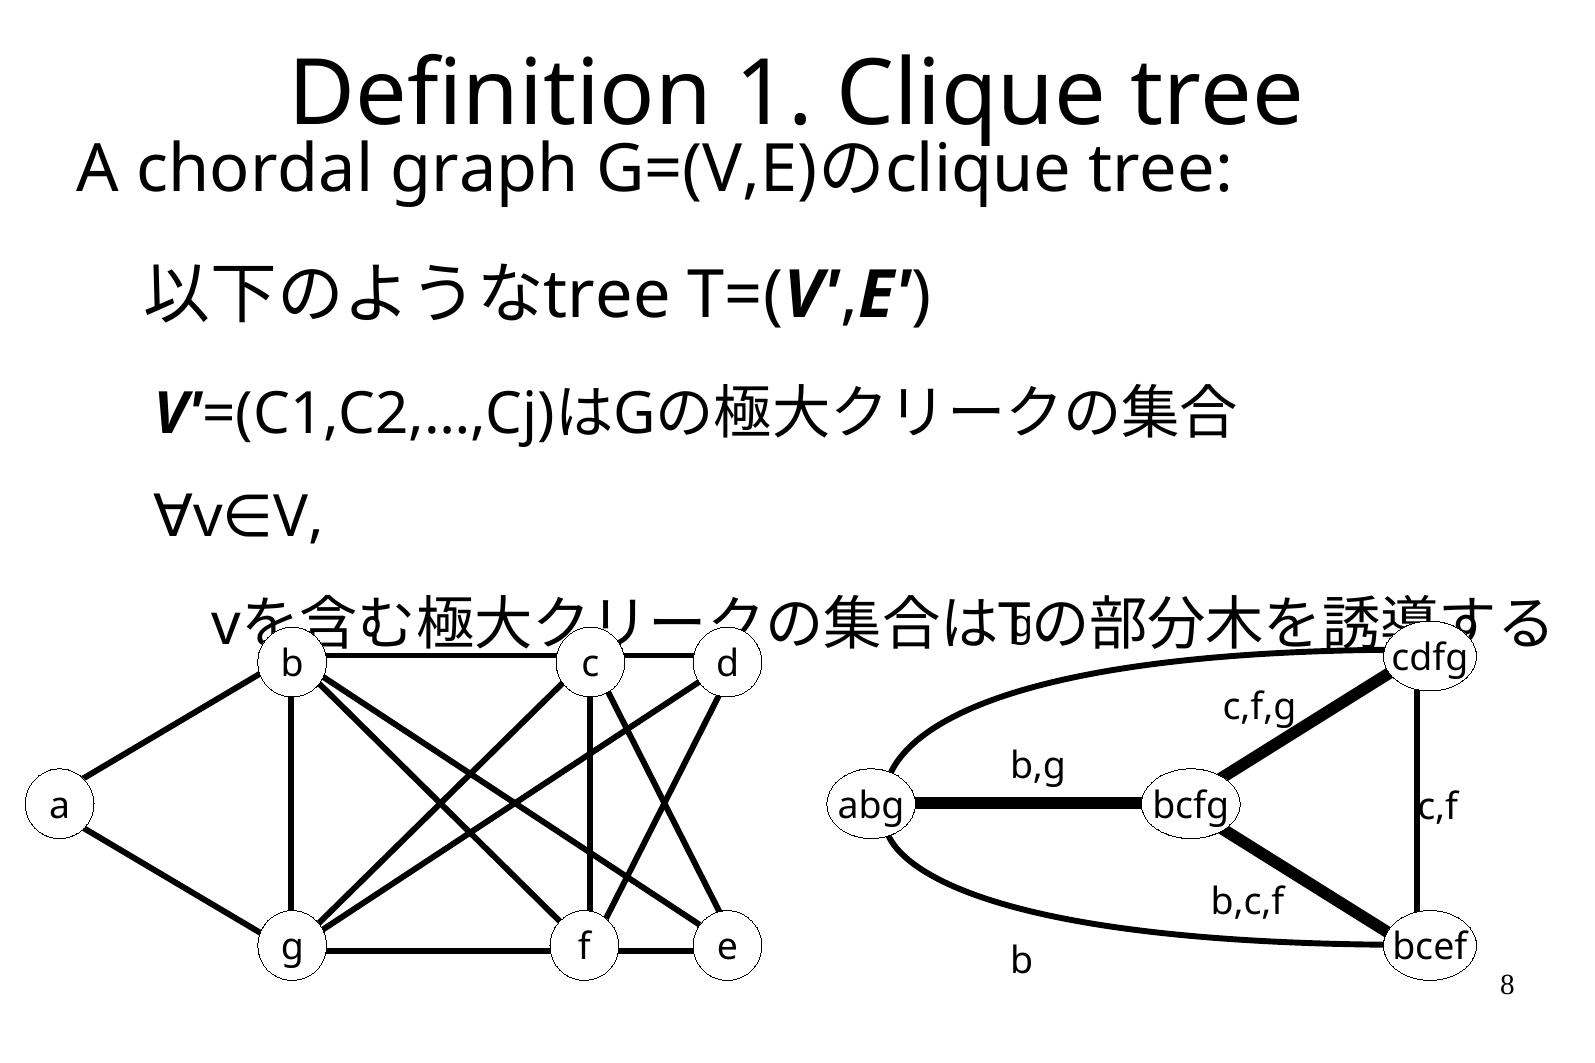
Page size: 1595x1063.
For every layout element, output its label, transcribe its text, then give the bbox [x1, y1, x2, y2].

text_box b,c,f [1210, 874, 1388, 915]
text_box d [693, 627, 762, 697]
text_box b [1009, 933, 1188, 974]
list A chordal graph G=(V,E)のclique tree: 以下のようなtree T=(V',E') V'=(C1,C2,…,Cj)はGの極大クリークの集合 ∀v∈V, vを含む極大クリークの集合はTの部分木を誘導する [59, 113, 1565, 552]
text_box a [25, 768, 95, 839]
text_box c,f [1417, 779, 1595, 821]
text_box f [549, 910, 619, 981]
text_box e [693, 910, 762, 981]
text_box g [1009, 596, 1188, 638]
text_box cdfg [1383, 621, 1477, 691]
text_box g [257, 910, 327, 981]
text_box b,g [1009, 738, 1188, 779]
text_box bcfg [1141, 768, 1241, 839]
text_box bcef [1383, 910, 1477, 981]
text_box abg [826, 768, 916, 839]
title Definition 1. Clique tree [79, 0, 1515, 178]
text_box c,f,g [1222, 679, 1400, 720]
text_box b [257, 627, 327, 697]
text_box c [556, 627, 625, 697]
